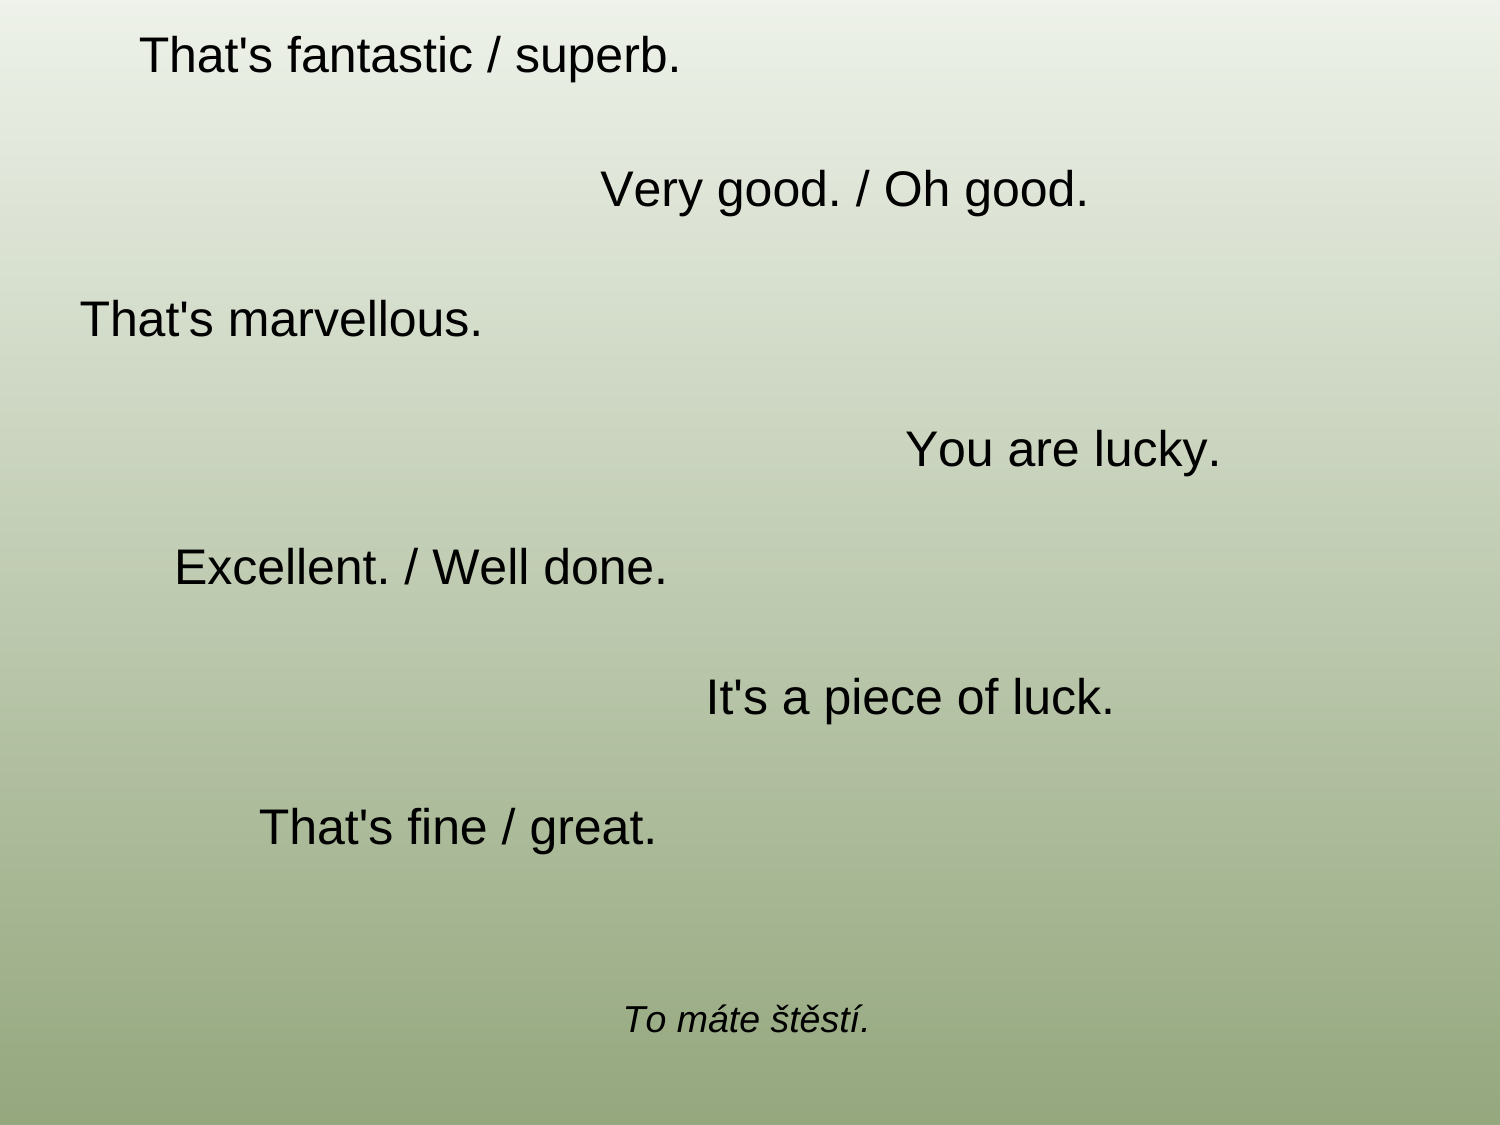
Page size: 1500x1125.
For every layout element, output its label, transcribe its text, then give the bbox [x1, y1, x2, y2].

text_box That's marvellous. [64, 278, 585, 355]
text_box You are lucky. [890, 408, 1237, 485]
text_box To máte štěstí. [607, 987, 886, 1049]
text_box Very good. / Oh good. [585, 148, 1105, 225]
text_box That's fine / great. [244, 786, 673, 863]
text_box That's fantastic / superb. [123, 14, 727, 90]
text_box Excellent. / Well done. [159, 527, 1382, 603]
text_box It's a piece of luck. [690, 656, 1500, 733]
